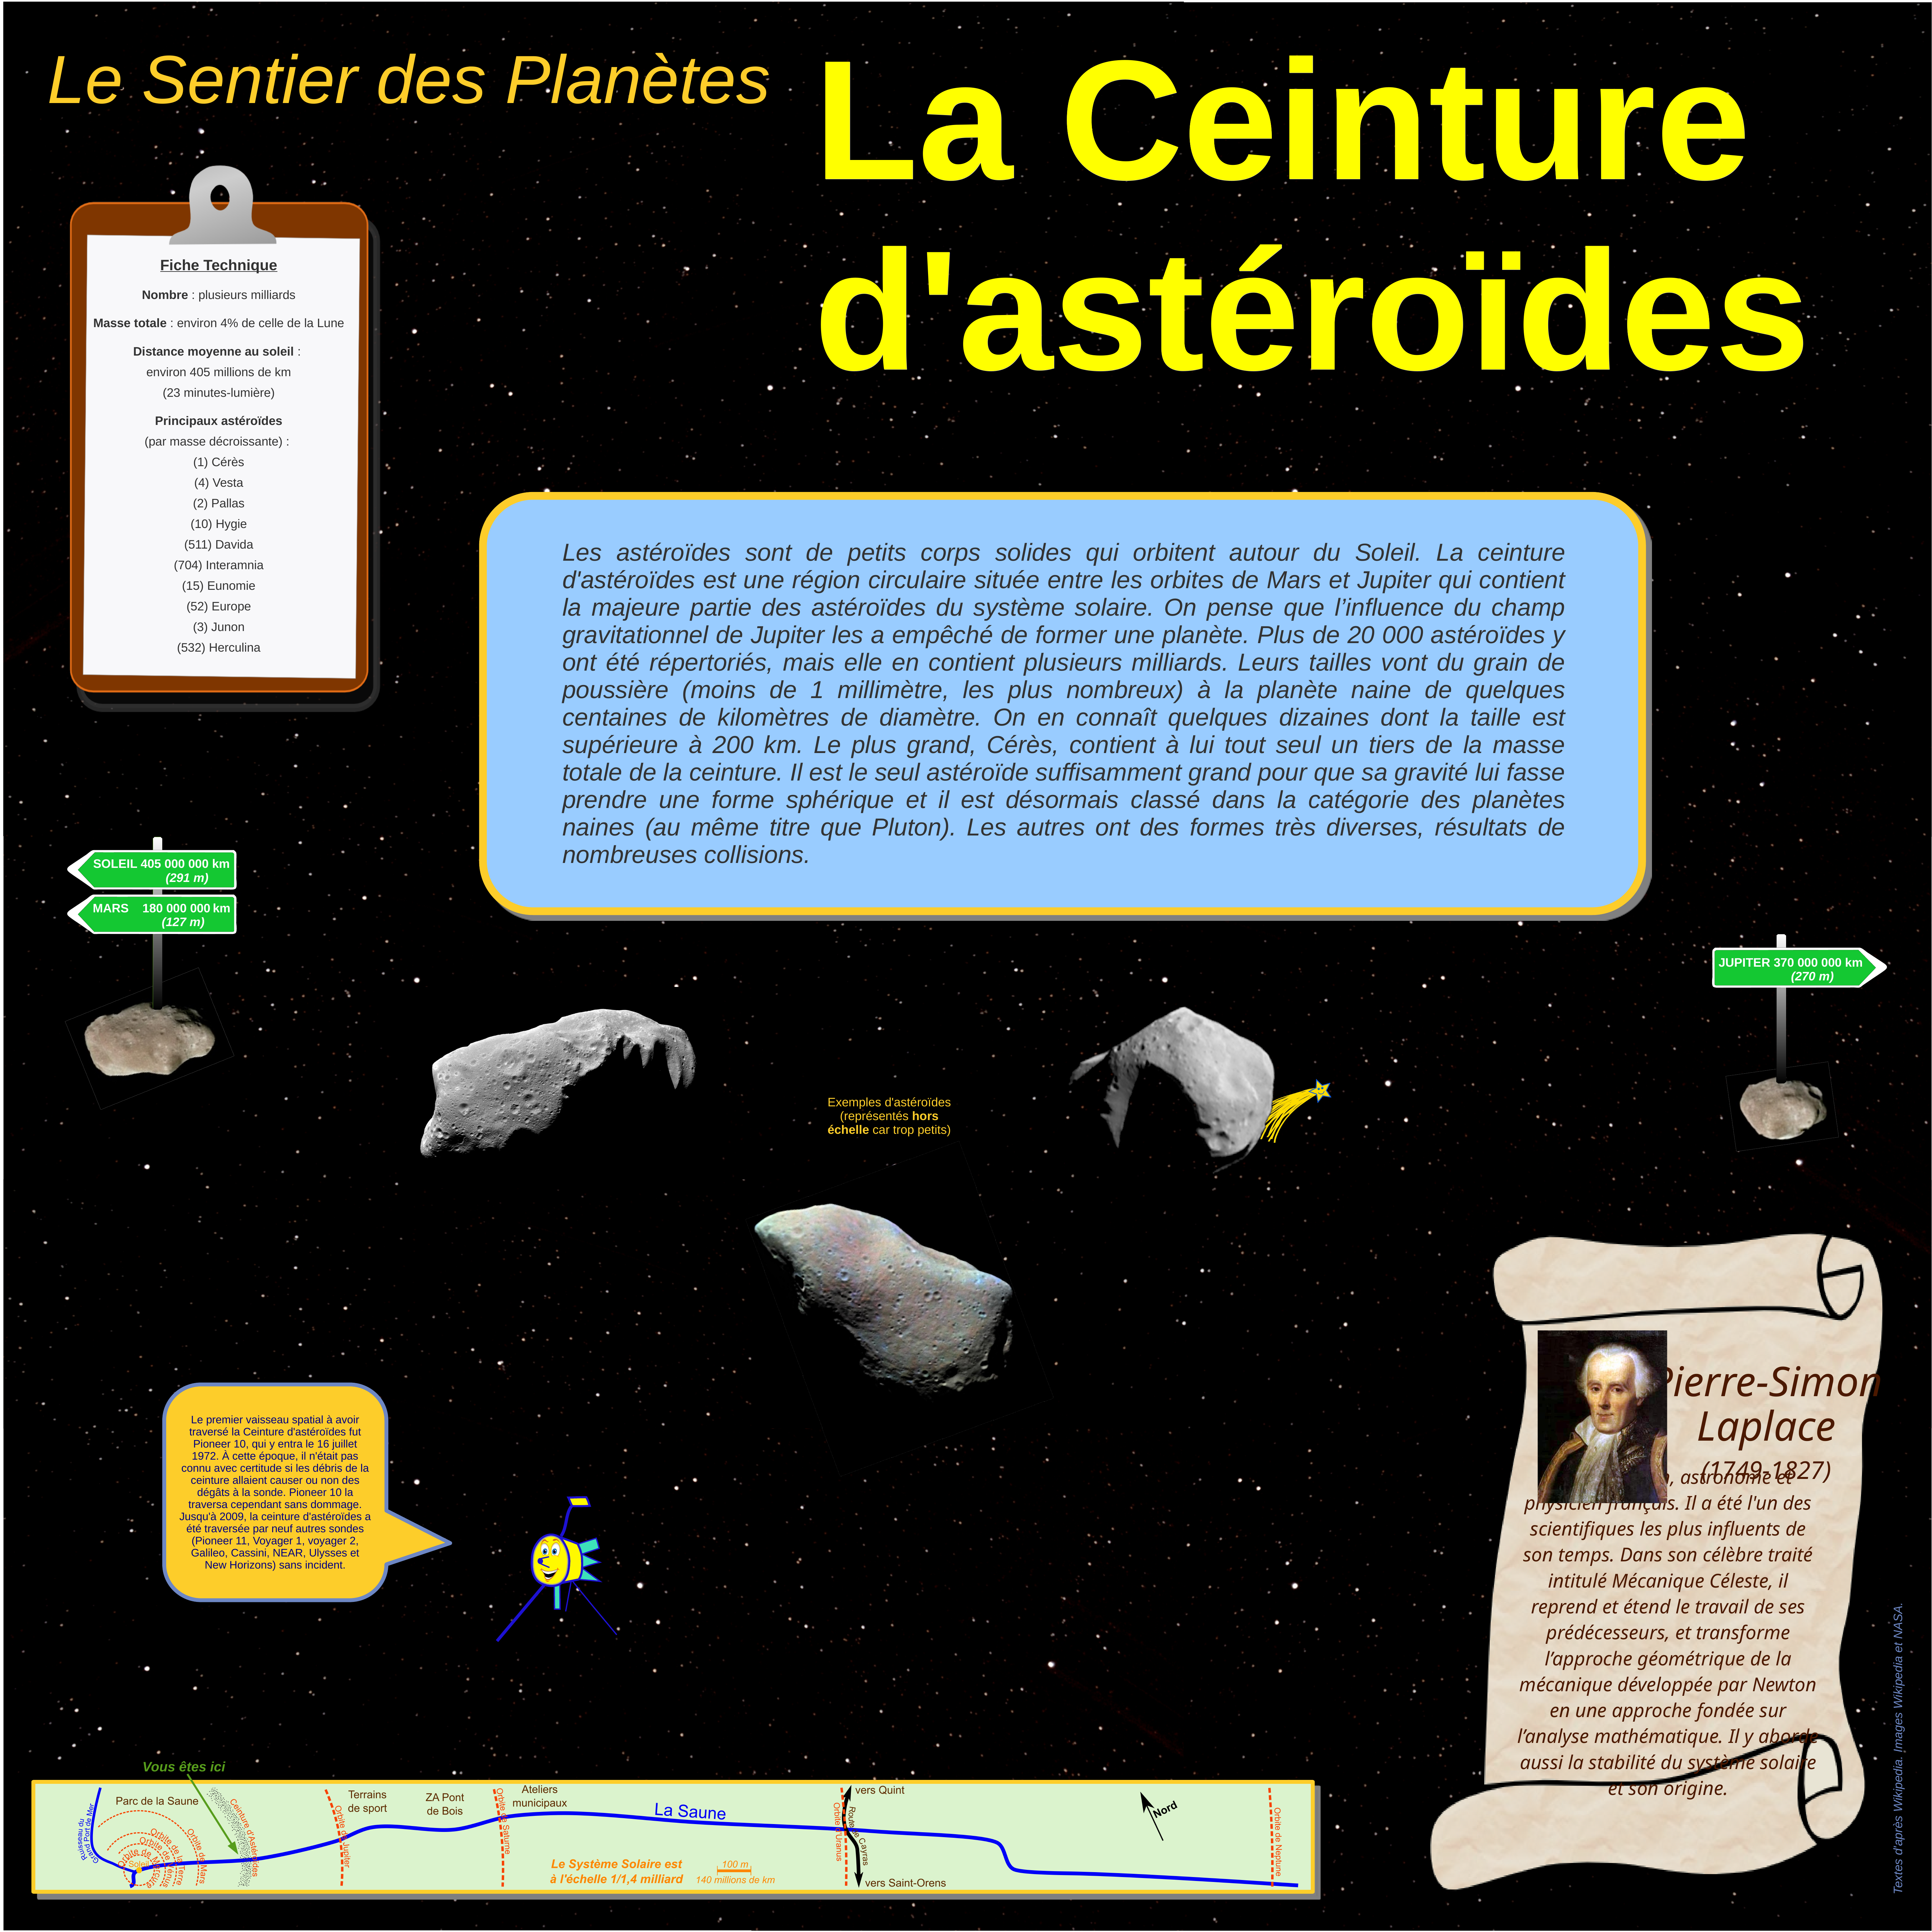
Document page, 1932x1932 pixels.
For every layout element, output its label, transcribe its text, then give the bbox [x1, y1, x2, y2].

text_box Vous êtes ici [135, 1757, 232, 1777]
picture [3, 2, 1932, 1931]
text_box Exemples d'astéroïdes (représentés hors échelle car trop petits) [818, 1093, 960, 1139]
text_box Les astéroïdes sont de petits corps solides qui orbitent autour du Soleil. La ceinture d'astéroïdes est une région circulaire située entre les orbites de Mars et Jupiter qui contient la majeure partie des astéroïdes du système solaire. On pense que l’influence du champ gravitationnel de Jupiter les a empêché de former une planète. Plus de 20 000 astéroïdes y ont été répertoriés, mais elle en contient plusieurs milliards. Leurs tailles vont du grain de poussière (moins de 1 millimètre, les plus nombreux) à la planète naine de quelques centaines de kilomètres de diamètre. On en connaît quelques dizaines dont la taille est supérieure à 200 km. Le plus grand, Cérès, contient à lui tout seul un tiers de la masse totale de la ceinture. Il est le seul astéroïde suffisamment grand pour que sa gravité lui fasse prendre une forme sphérique et il est désormais classé dans la catégorie des planètes naines (au même titre que Pluton). Les autres ont des formes très diverses, résultats de nombreuses collisions. [483, 496, 1642, 911]
text_box SOLEIL 405 000 000 km (291 m) [88, 854, 237, 887]
text_box Mathématicien, astronome et physicien français. Il a été l'un des scientifiques les plus influents de son temps. Dans son célèbre traité intitulé Mécanique Céleste, il reprend et étend le travail de ses prédécesseurs, et transforme l’approche géométrique de la mécanique développée par Newton en une approche fondée sur l’analyse mathématique. Il y aborde aussi la stabilité du système solaire et son origine. [1509, 1508, 1828, 1756]
text_box Le Sentier des Planètes [42, 39, 779, 150]
text_box Pierre-Simon Laplace (1749-1827) [1669, 1361, 1864, 1487]
text_box Textes d'après Wikipedia. Images Wikipedia et NASA. [1888, 1594, 1907, 1903]
text_box Le premier vaisseau spatial à avoir traversé la Ceinture d'astéroïdes fut Pioneer 10, qui y entra le 16 juillet 1972. À cette époque, il n'était pas connu avec certitude si les débris de la ceinture allaient causer ou non des dégâts à la sonde. Pioneer 10 la traversa cependant sans dommage. Jusqu'à 2009, la ceinture d'astéroïdes a été traversée par neuf autres sondes (Pioneer 11, Voyager 1, voyager 2, Galileo, Cassini, NEAR, Ulysses et New Horizons) sans incident. [164, 1384, 450, 1600]
text_box La Ceinture d'astéroïdes [809, 22, 1832, 408]
text_box JUPITER 370 000 000 km (270 m) [1713, 953, 1877, 986]
text_box MARS 180 000 000 km (127 m) [84, 899, 249, 932]
